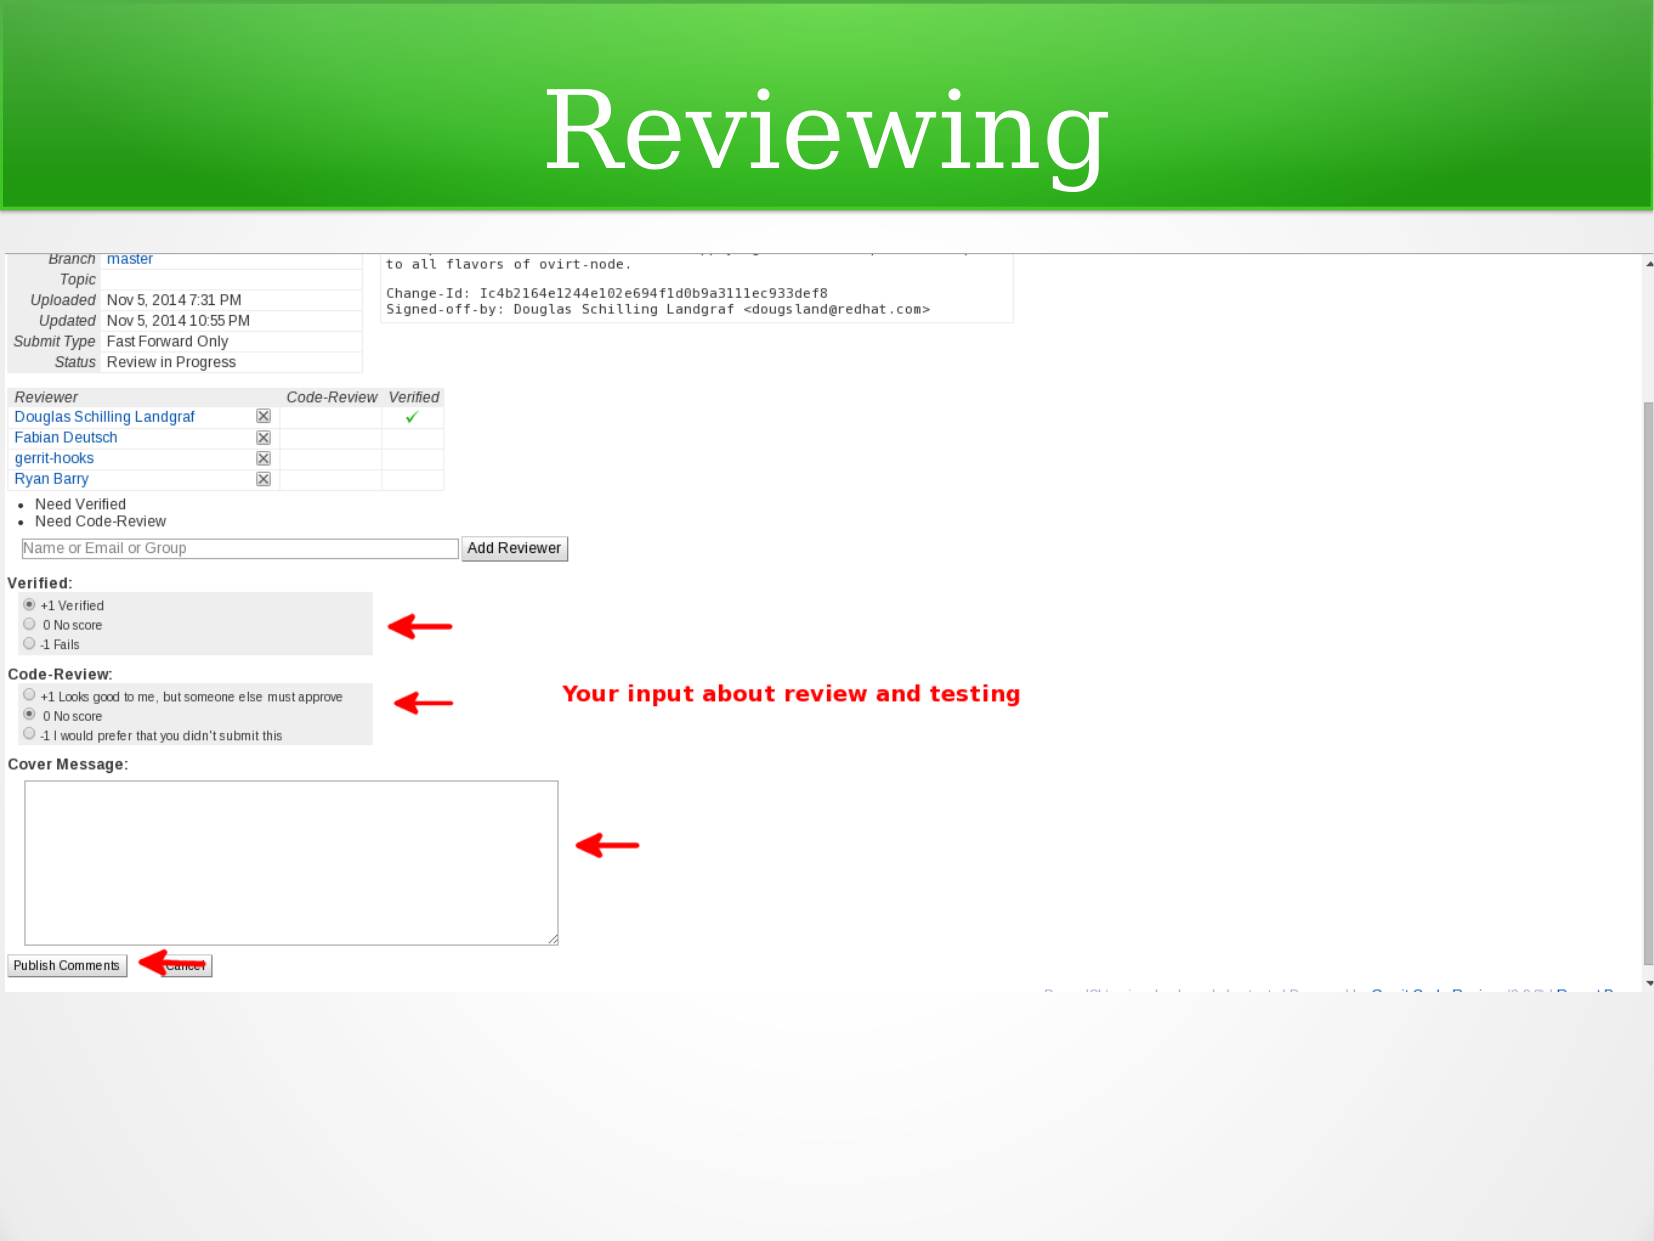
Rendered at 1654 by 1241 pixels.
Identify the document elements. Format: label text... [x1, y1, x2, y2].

title Reviewing [82, 37, 1571, 226]
picture [5, 253, 1654, 992]
